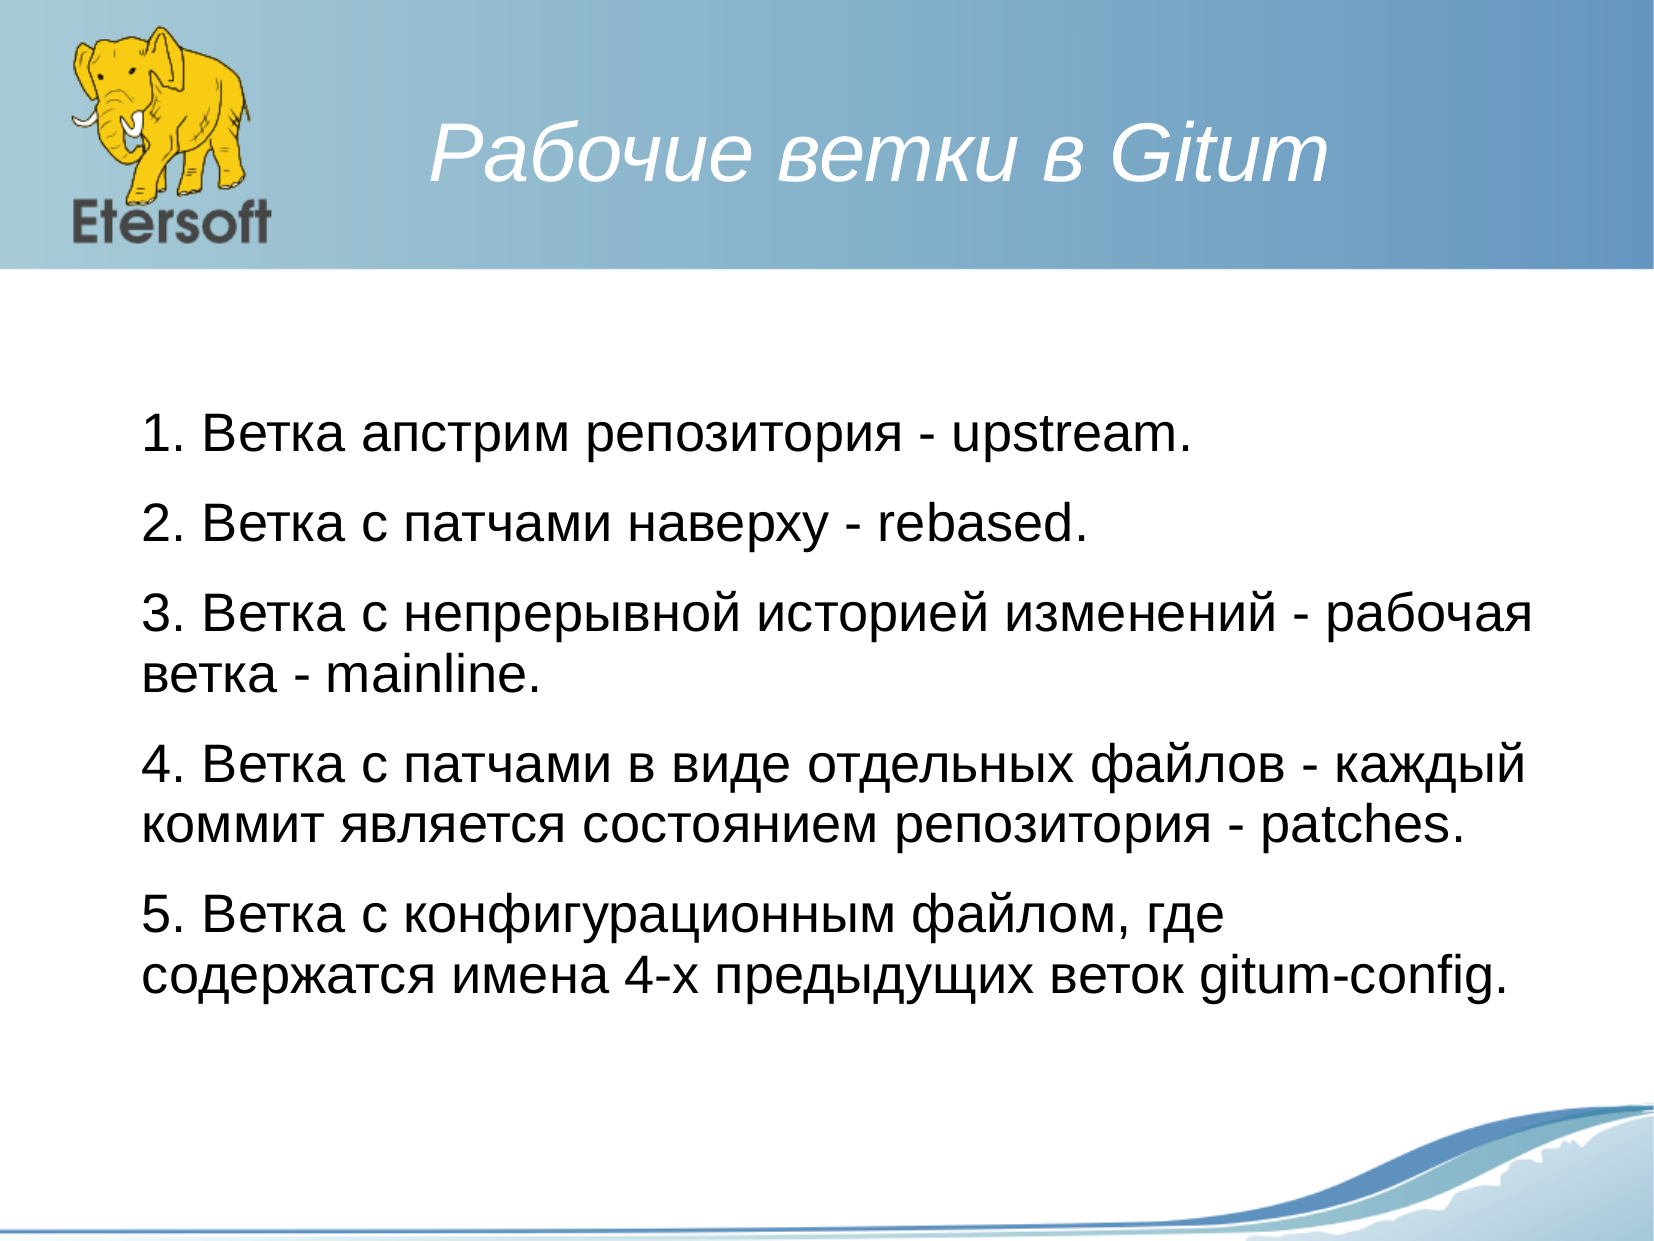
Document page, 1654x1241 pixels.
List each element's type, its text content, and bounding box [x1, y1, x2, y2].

picture [0, 0, 1654, 1241]
title Рабочие ветки в Gitum [135, 49, 1625, 257]
list 1. Ветка апстрим репозитория - upstream. 2. Ветка с патчами наверху - rebased. 3. Ветка с непрерывной историей изменений - рабочая ветка - mainline. 4. Ветка с патчами в виде отдельных файлов - каждый коммит является состоянием репозитория - patches. 5. Ветка с конфигурационным файлом, где содержатся имена 4-х предыдущих веток gitum-config. [141, 402, 1536, 1221]
